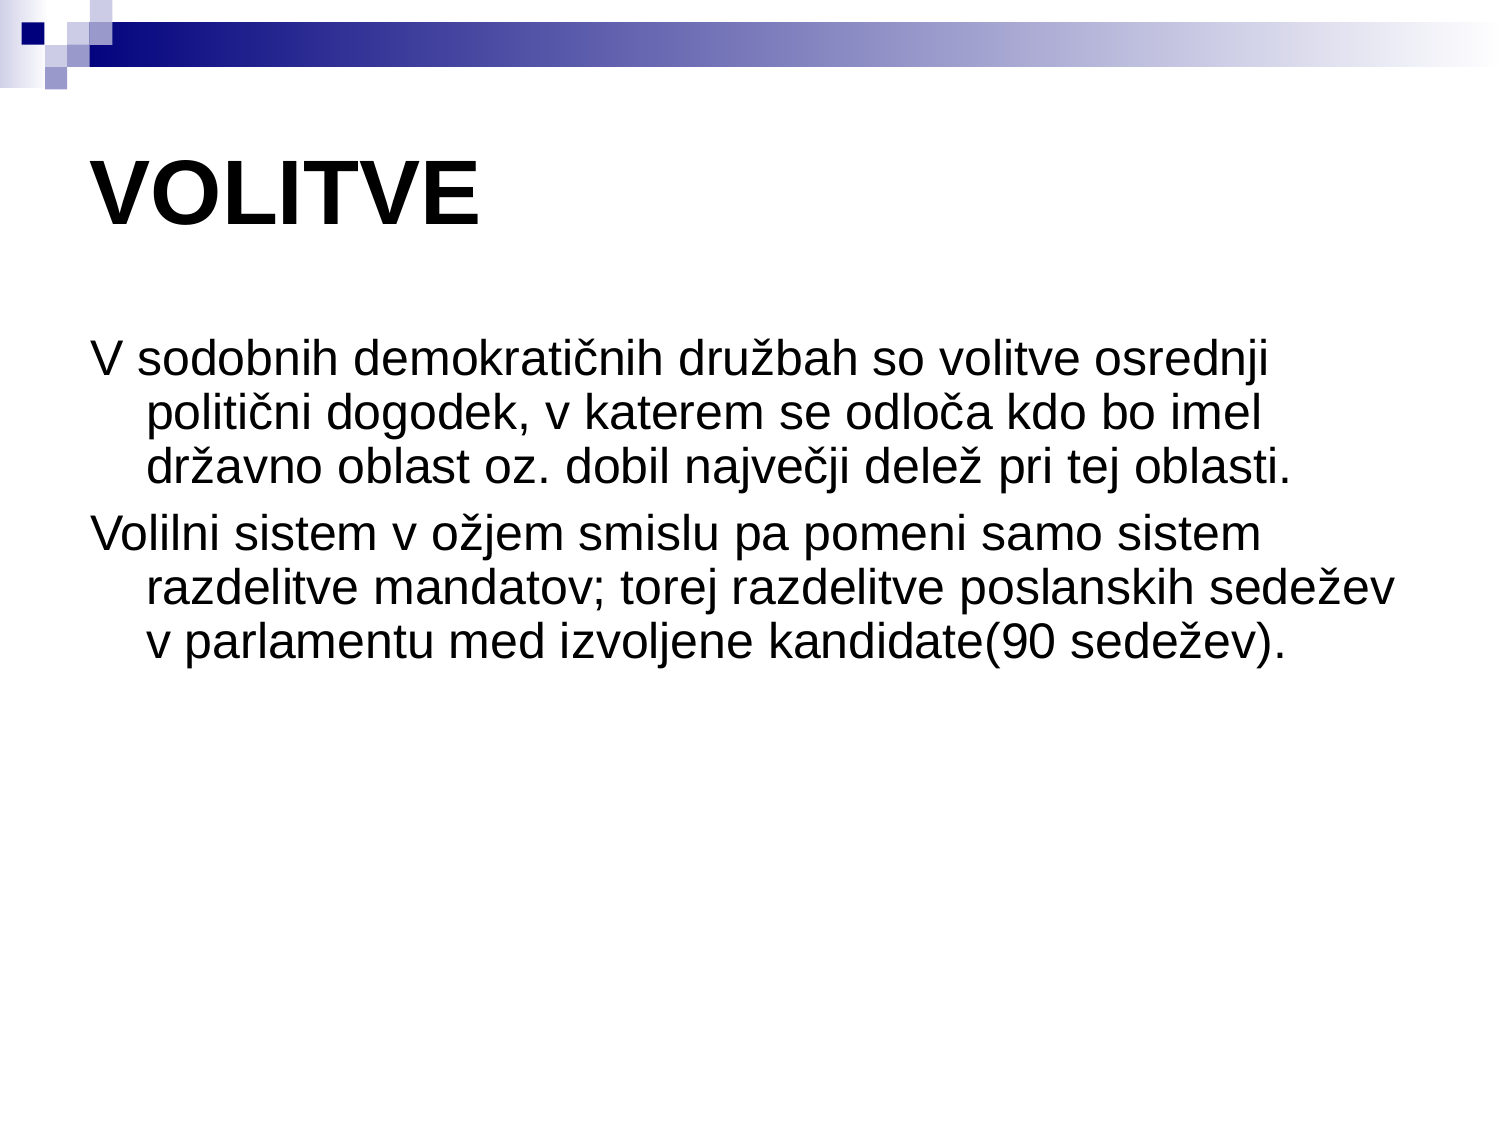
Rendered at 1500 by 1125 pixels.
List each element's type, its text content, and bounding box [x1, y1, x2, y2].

list V sodobnih demokratičnih družbah so volitve osrednji politični dogodek, v katerem se odloča kdo bo imel državno oblast oz. dobil največji delež pri tej oblasti. Volilni sistem v ožjem smislu pa pomeni samo sistem razdelitve mandatov; torej razdelitve poslanskih sedežev v parlamentu med izvoljene kandidate(90 sedežev). [75, 324, 1425, 963]
title VOLITVE [75, 75, 1425, 300]
